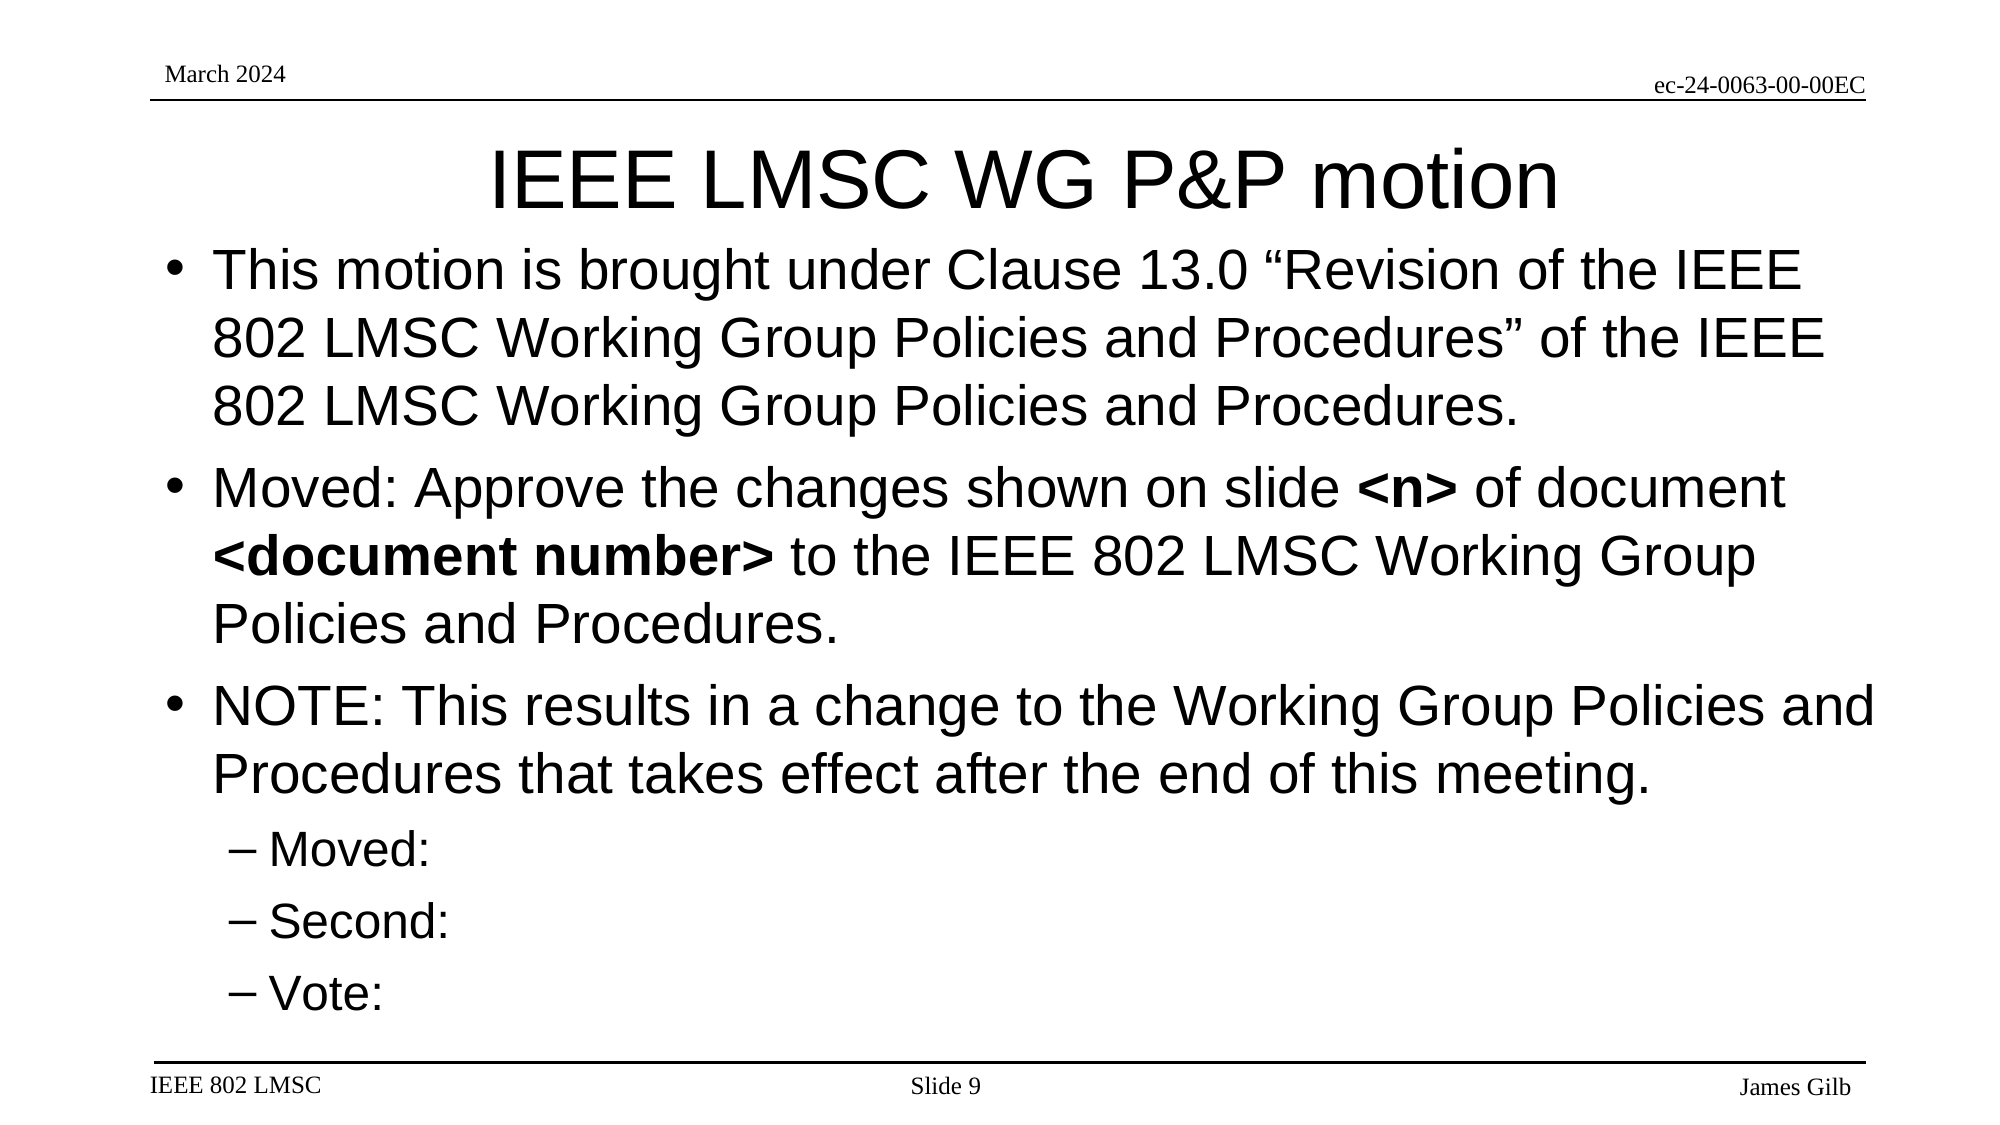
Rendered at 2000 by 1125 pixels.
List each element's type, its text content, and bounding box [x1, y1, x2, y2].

title IEEE LMSC WG P&P motion [149, 112, 1900, 224]
list This motion is brought under Clause 13.0 “Revision of the IEEE 802 LMSC Working Group Policies and Procedures” of the IEEE 802 LMSC Working Group Policies and Procedures. Moved: Approve the changes shown on slide <n> of document <document number> to the IEEE 802 LMSC Working Group Policies and Procedures. NOTE: This results in a change to the Working Group Policies and Procedures that takes effect after the end of this meeting. Moved: Second: Vote: [149, 224, 1900, 1036]
